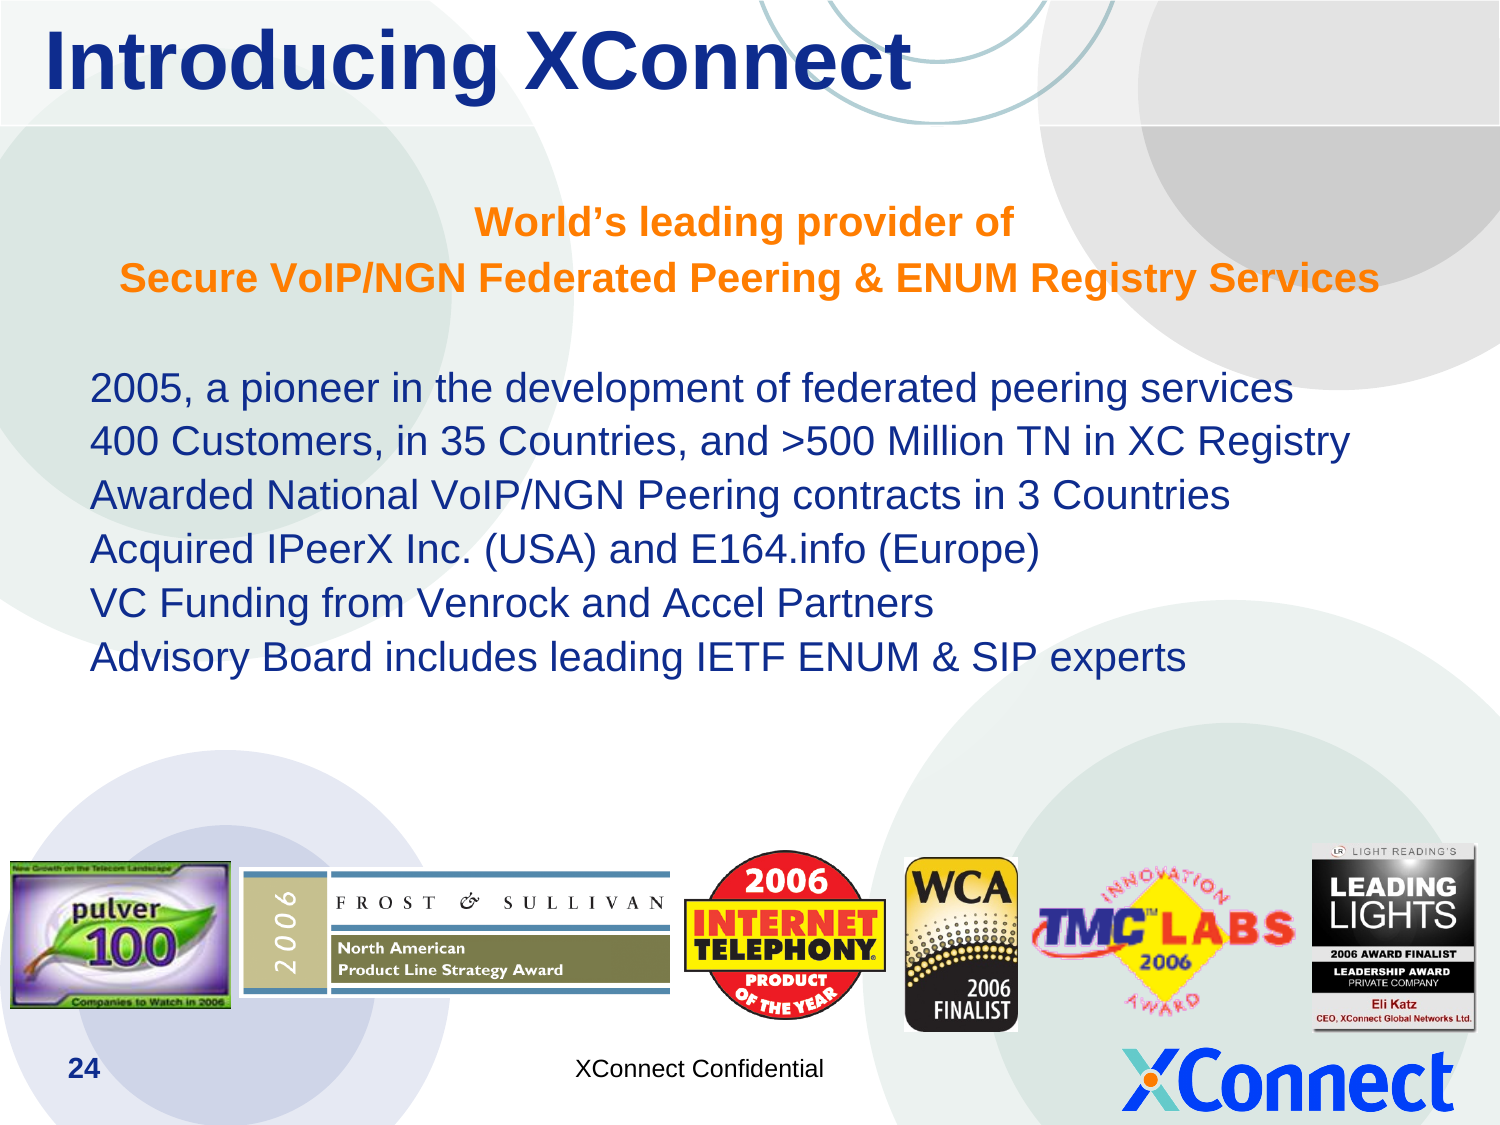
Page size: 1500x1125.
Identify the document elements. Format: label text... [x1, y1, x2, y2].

picture [239, 867, 674, 998]
picture [904, 857, 1018, 1032]
picture [1116, 1042, 1459, 1118]
title Introducing XConnect [29, 2, 1483, 119]
list World’s leading provider of Secure VoIP/NGN Federated Peering & ENUM Registry Services 2005, a pioneer in the development of federated peering services 400 Customers, in 35 Countries, and >500 Million TN in XC Registry Awarded National VoIP/NGN Peering contracts in 3 Countries Acquired IPeerX Inc. (USA) and E164.info (Europe) VC Funding from Venrock and Accel Partners Advisory Board includes leading IETF ENUM & SIP experts [0, 199, 1500, 832]
picture [1029, 854, 1301, 1020]
picture [684, 850, 886, 1020]
picture [1312, 843, 1478, 1034]
picture [10, 861, 231, 1009]
